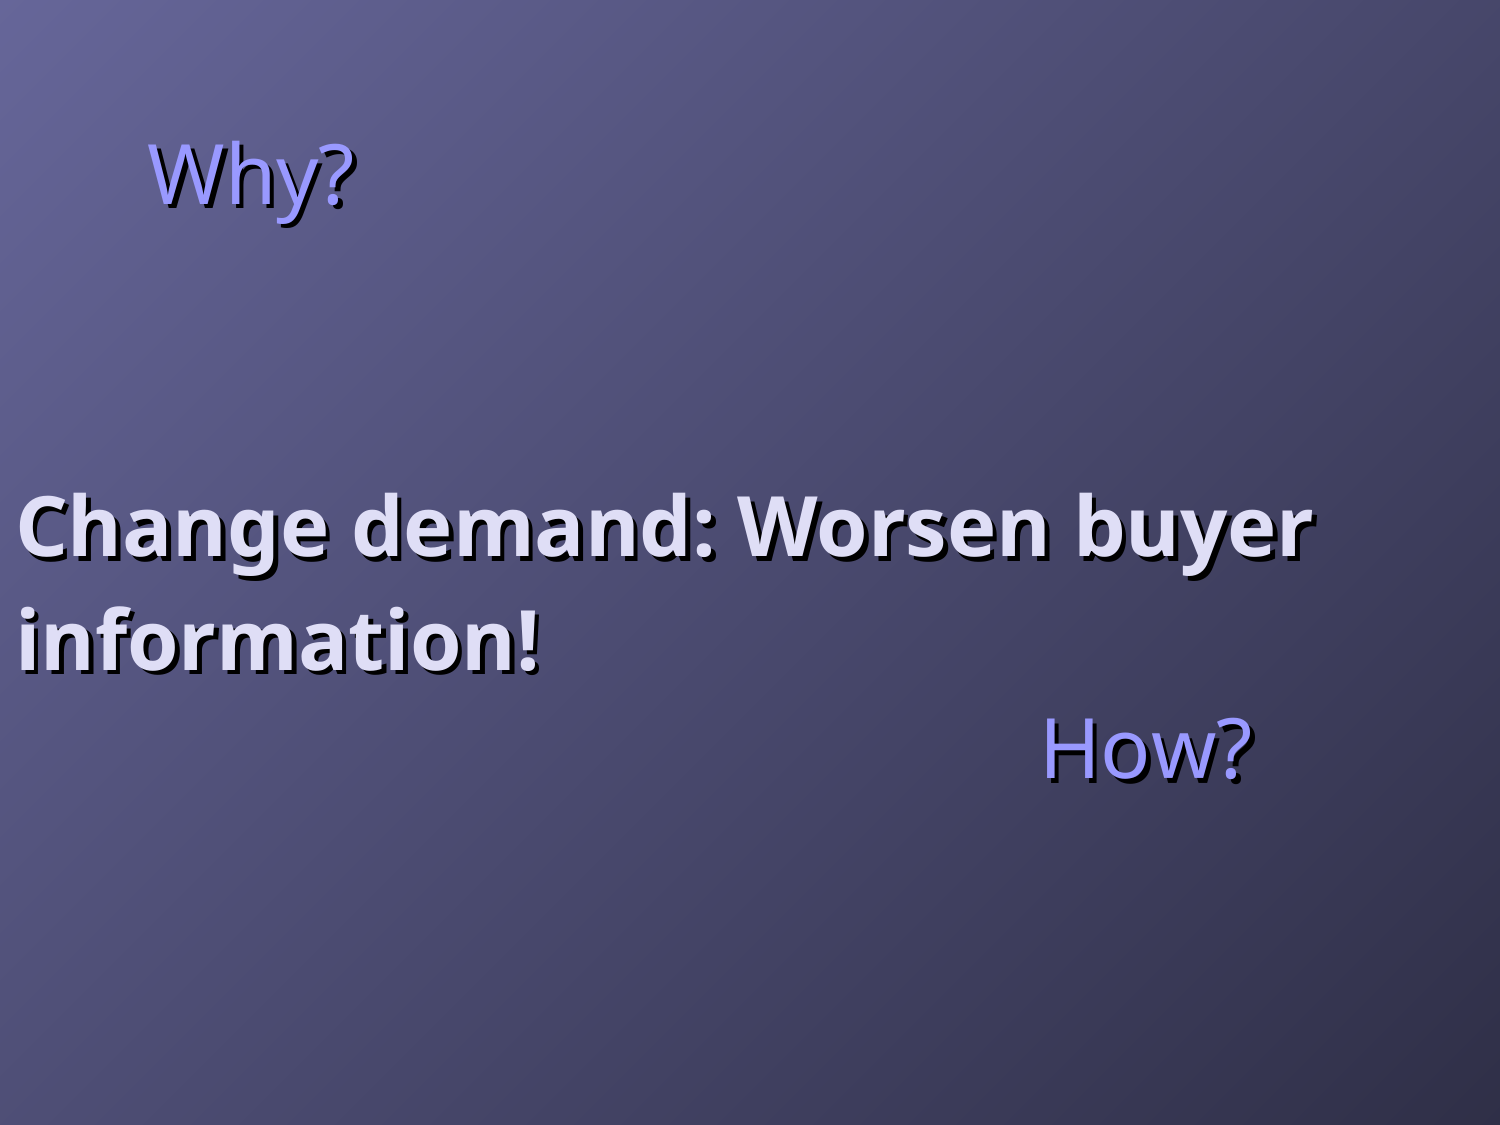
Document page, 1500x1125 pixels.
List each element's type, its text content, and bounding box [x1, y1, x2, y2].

text_box Why? [132, 113, 371, 229]
title Change demand: Worsen buyer information! [0, 473, 1500, 689]
text_box How? [1024, 687, 1268, 803]
